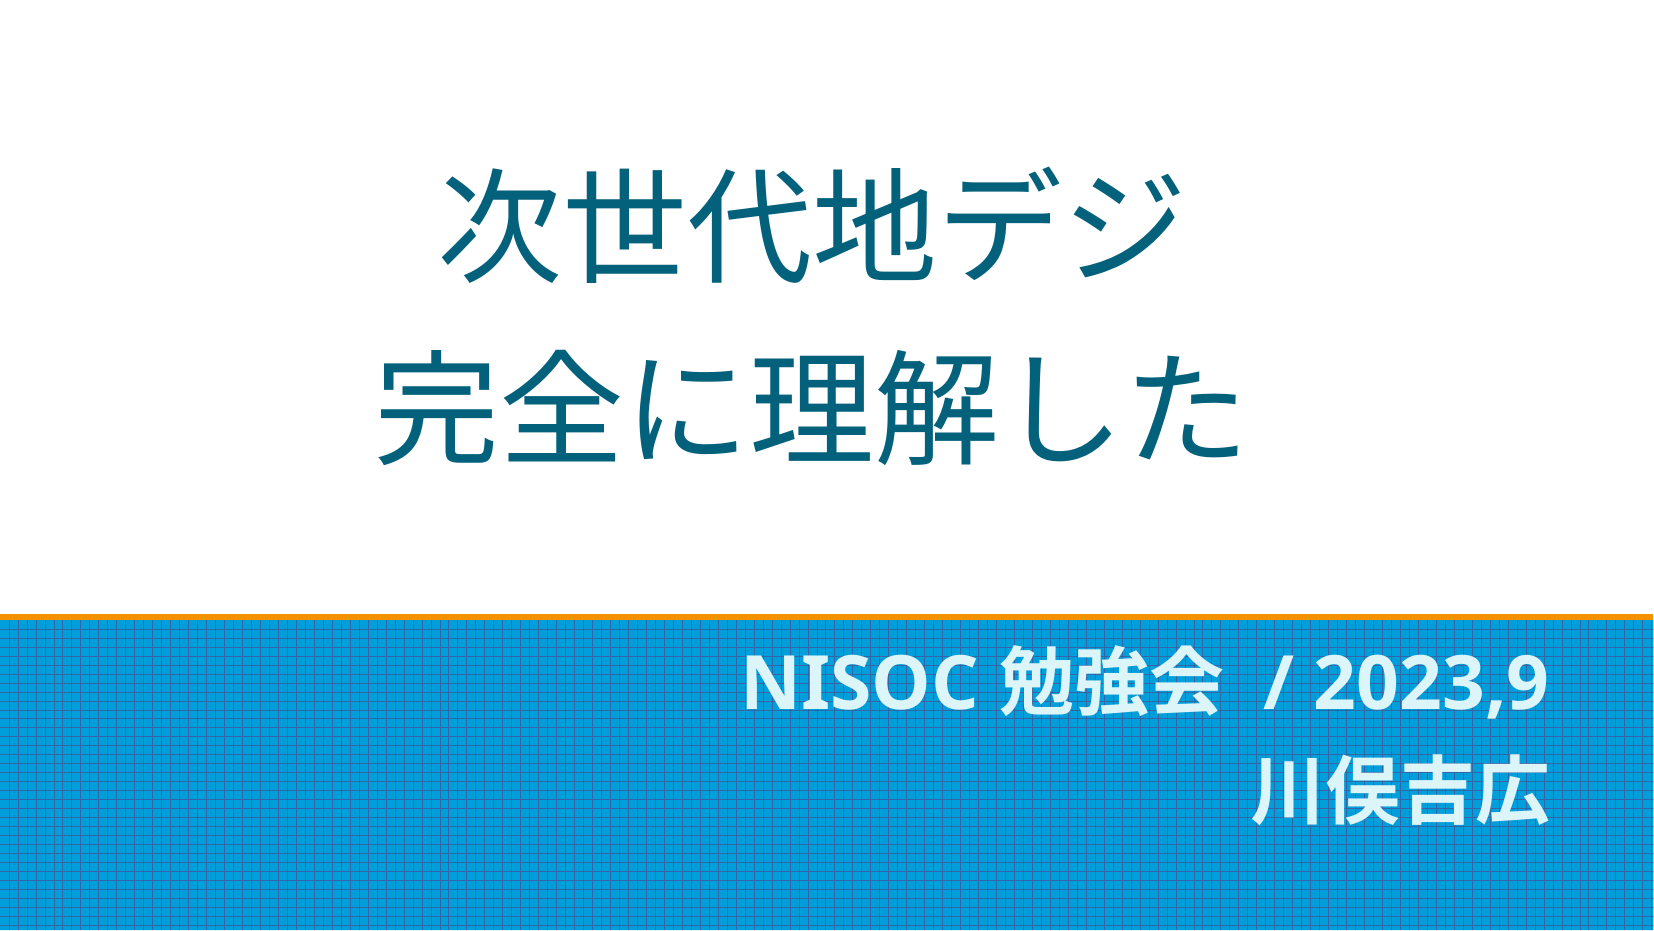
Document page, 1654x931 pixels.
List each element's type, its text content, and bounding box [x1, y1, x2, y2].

title 次世代地デジ 完全に理解した [73, 44, 1551, 576]
subtitle NISOC勉強会 / 2023,9 川俣吉広 [73, 634, 1551, 827]
